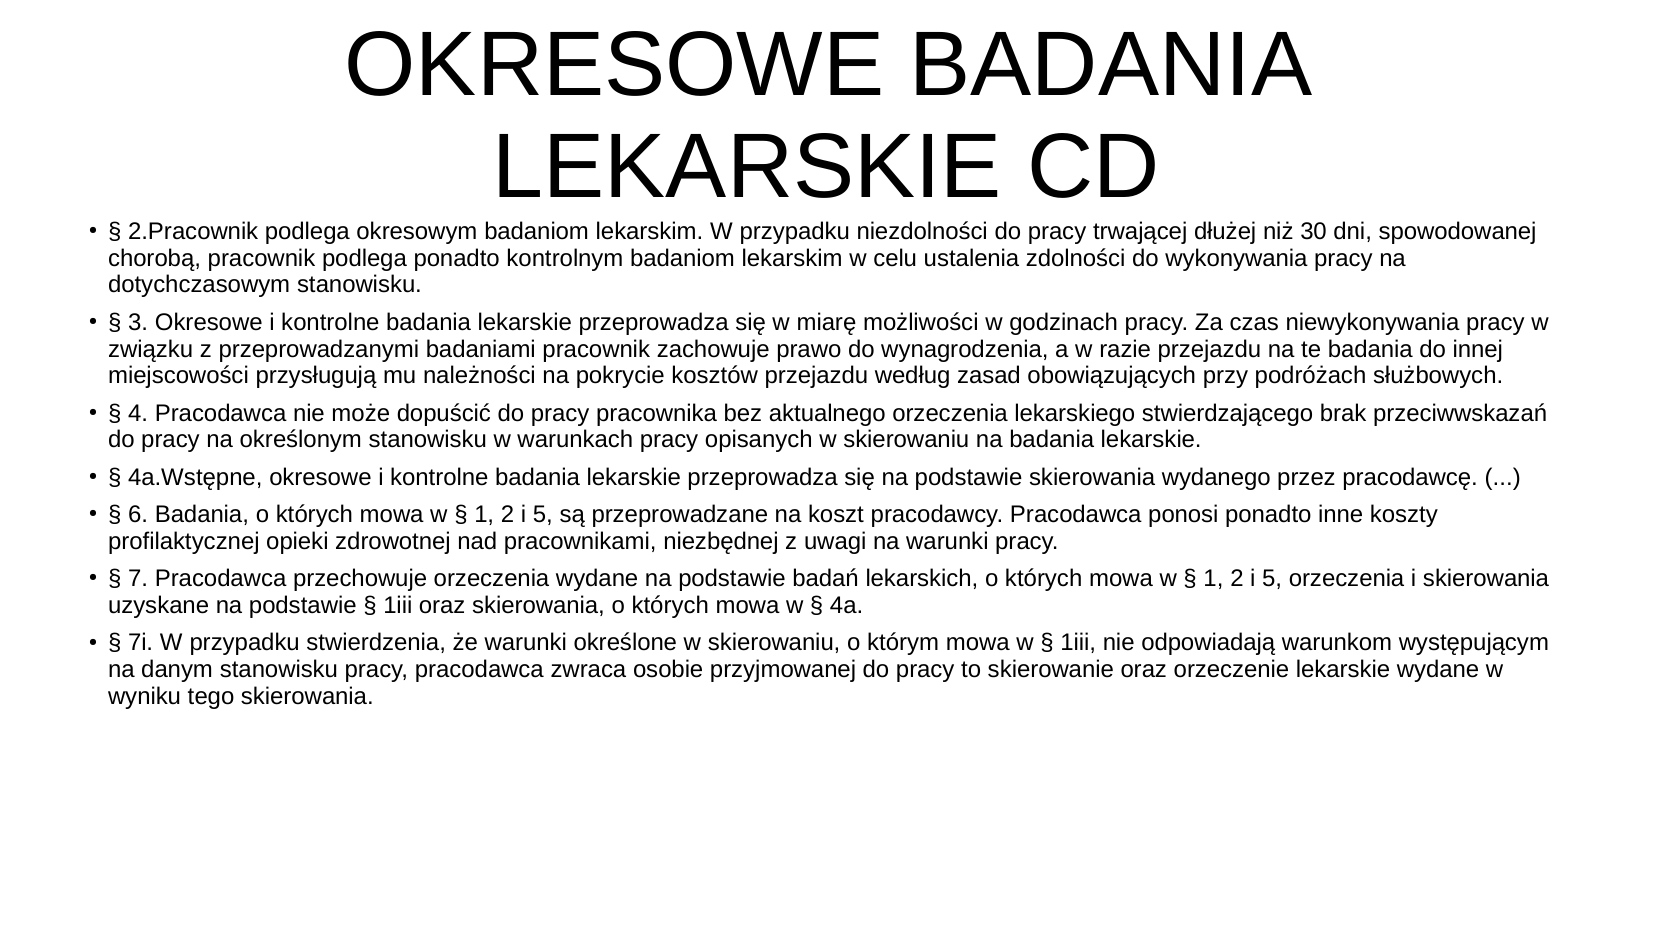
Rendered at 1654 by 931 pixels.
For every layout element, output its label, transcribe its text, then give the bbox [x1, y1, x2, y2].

title OKRESOWE BADANIA LEKARSKIE CD [82, 12, 1571, 217]
list § 2.Pracownik podlega okresowym badaniom lekarskim. W przypadku niezdolności do pracy trwającej dłużej niż 30 dni, spowodowanej chorobą, pracownik podlega ponadto kontrolnym badaniom lekarskim w celu ustalenia zdolności do wykonywania pracy na dotychczasowym stanowisku. § 3. Okresowe i kontrolne badania lekarskie przeprowadza się w miarę możliwości w godzinach pracy. Za czas niewykonywania pracy w związku z przeprowadzanymi badaniami pracownik zachowuje prawo do wynagrodzenia, a w razie przejazdu na te badania do innej miejscowości przysługują mu należności na pokrycie kosztów przejazdu według zasad obowiązujących przy podróżach służbowych. § 4. Pracodawca nie może dopuścić do pracy pracownika bez aktualnego orzeczenia lekarskiego stwierdzającego brak przeciwwskazań do pracy na określonym stanowisku w warunkach pracy opisanych w skierowaniu na badania lekarskie. § 4a.Wstępne, okresowe i kontrolne badania lekarskie przeprowadza się na podstawie skierowania wydanego przez pracodawcę. (...) § 6. Badania, o których mowa w § 1, 2 i 5, są przeprowadzane na koszt pracodawcy. Pracodawca ponosi ponadto inne koszty profilaktycznej opieki zdrowotnej nad pracownikami, niezbędnej z uwagi na warunki pracy. § 7. Pracodawca przechowuje orzeczenia wydane na podstawie badań lekarskich, o których mowa w § 1, 2 i 5, orzeczenia i skierowania uzyskane na podstawie § 1iii oraz skierowania, o których mowa w § 4a. § 7i. W przypadku stwierdzenia, że warunki określone w skierowaniu, o którym mowa w § 1iii, nie odpowiadają warunkom występującym na danym stanowisku pracy, pracodawca zwraca osobie przyjmowanej do pracy to skierowanie oraz orzeczenie lekarskie wydane w wyniku tego skierowania. [82, 217, 1571, 758]
